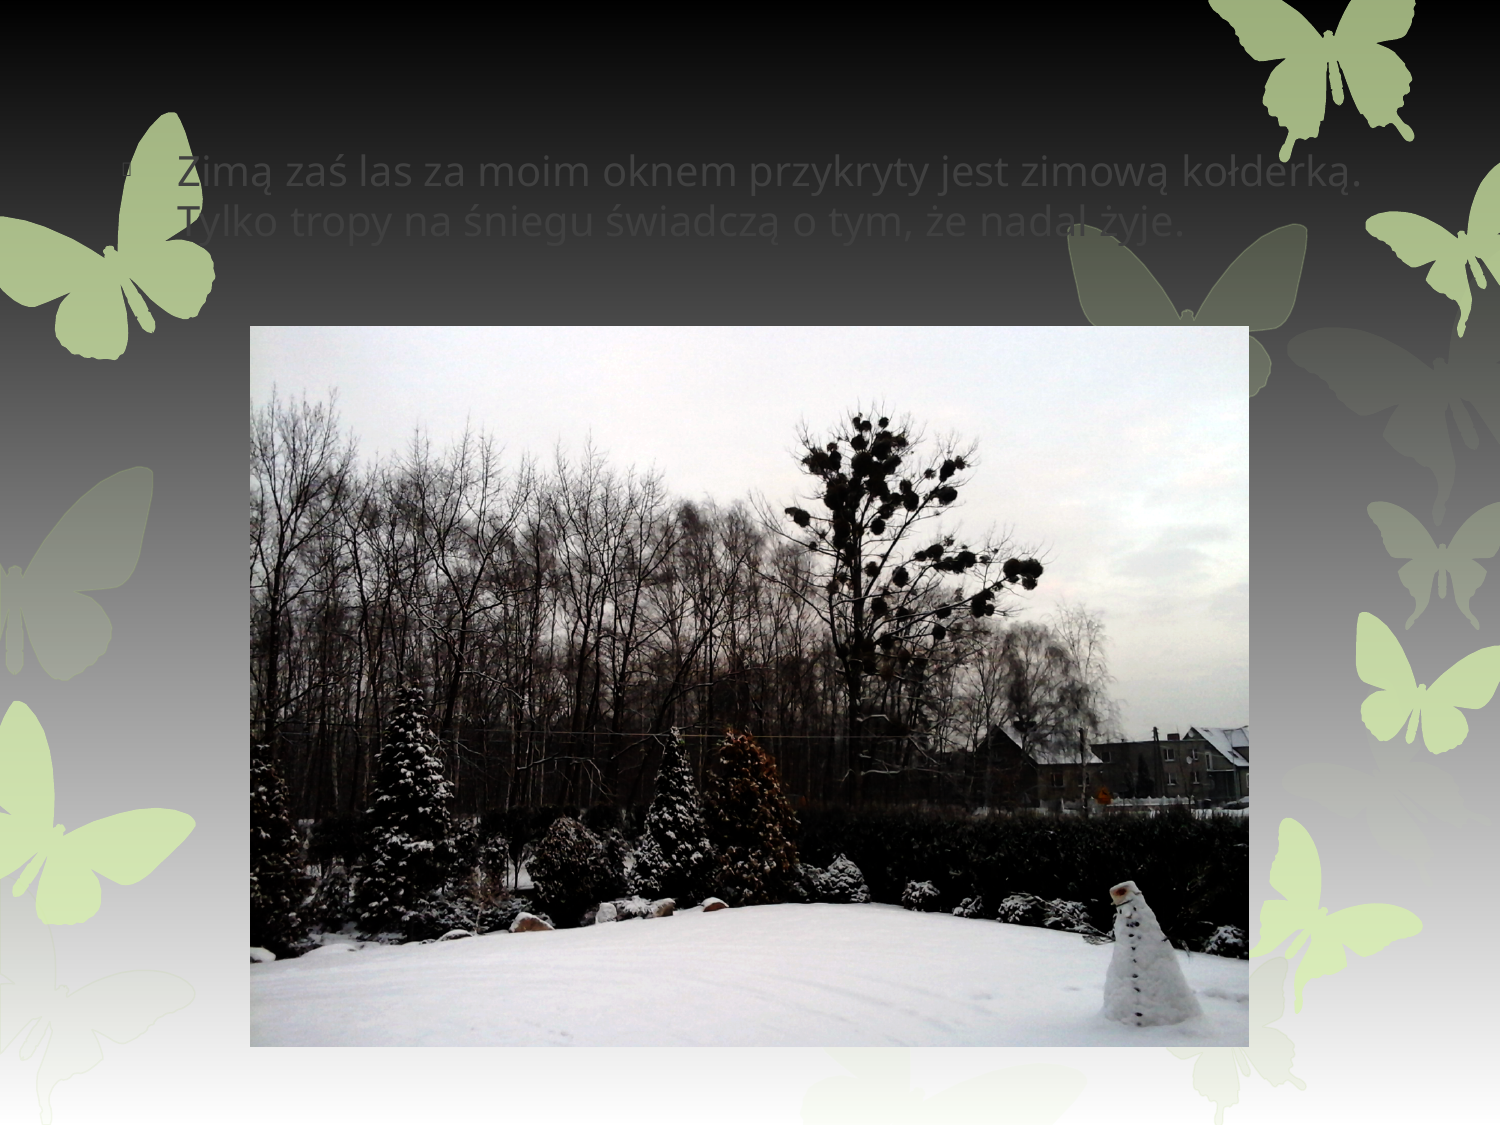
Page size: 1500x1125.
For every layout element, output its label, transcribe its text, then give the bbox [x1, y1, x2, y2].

picture [250, 326, 1249, 1047]
list Zimą zaś las za moim oknem przykryty jest zimową kołderką. Tylko tropy na śniegu świadczą o tym, że nadal żyje. [106, 137, 1394, 1083]
